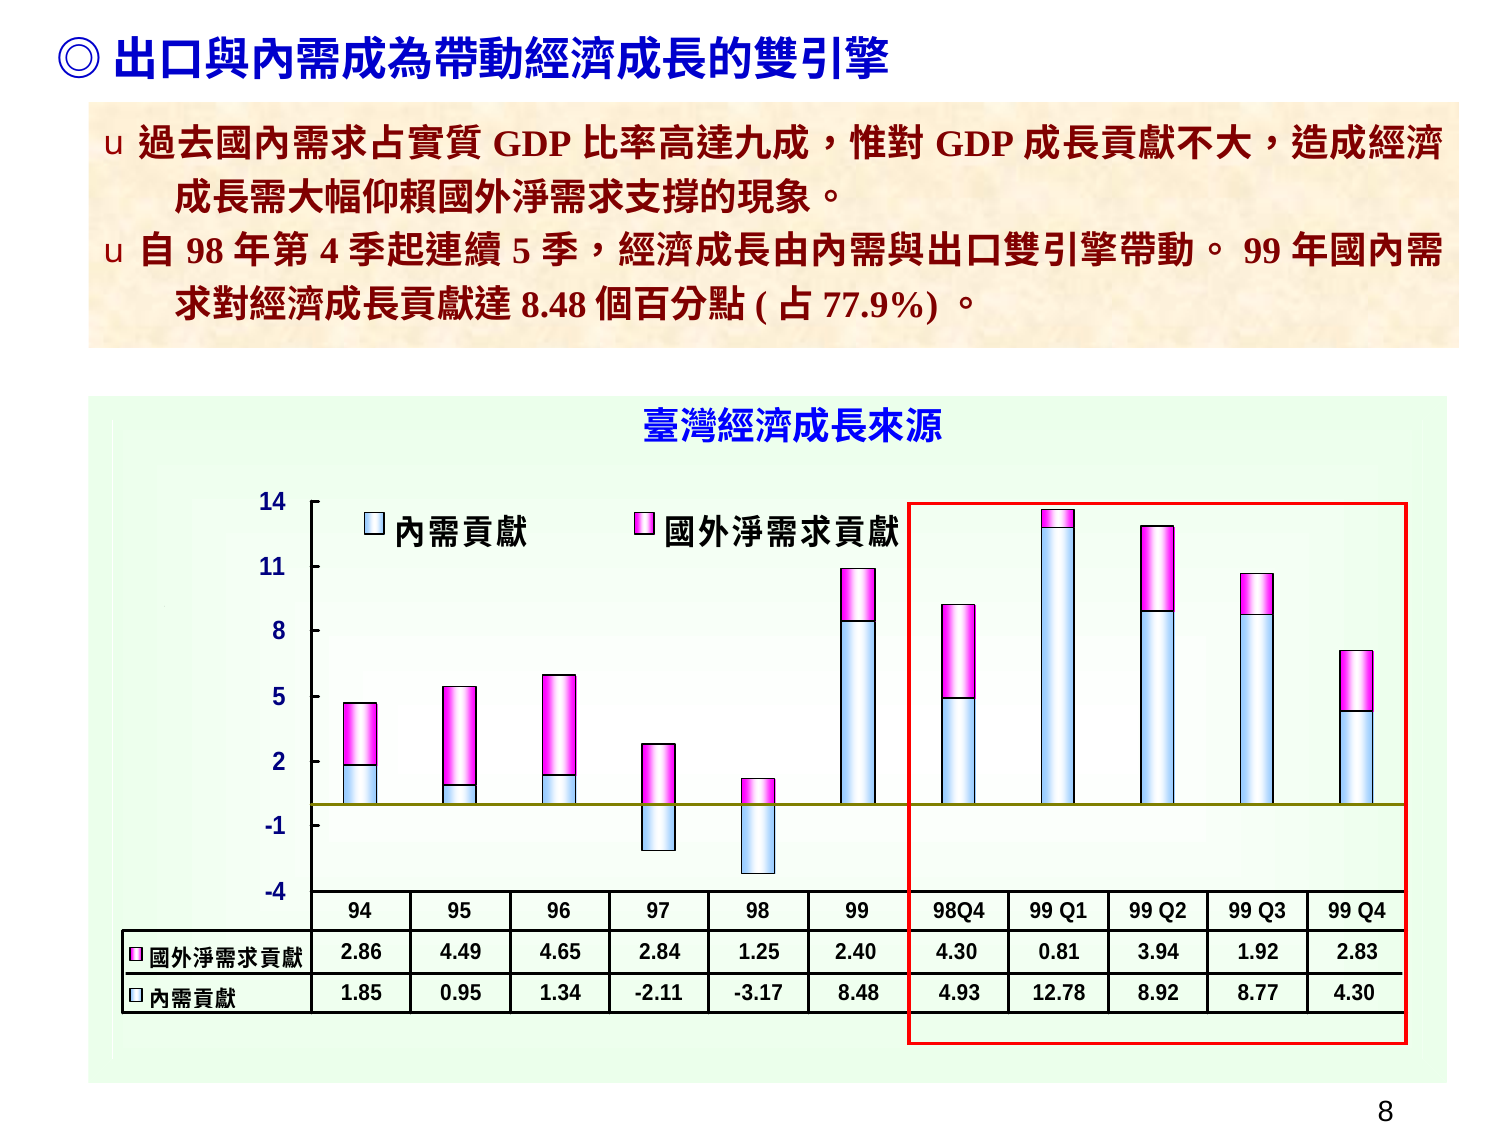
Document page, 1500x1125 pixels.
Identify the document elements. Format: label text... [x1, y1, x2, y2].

text_box [88, 395, 1447, 1083]
text_box 臺灣經濟成長來源 [627, 385, 958, 455]
text_box 過去國內需求占實質GDP比率高達九成，惟對GDP成長貢獻不大，造成經濟成長需大幅仰賴國外淨需求支撐的現象。 自98年第4季起連續5季，經濟成長由內需與出口雙引擎帶動。99年國內需求對經濟成長貢獻達8.48個百分點(占77.9%)。 [88, 102, 1459, 348]
text_box [1362, 1084, 1500, 1125]
text_box ◎出口與內需成為帶動經濟成長的雙引擎 [41, 21, 1408, 92]
chart [100, 420, 1435, 1071]
